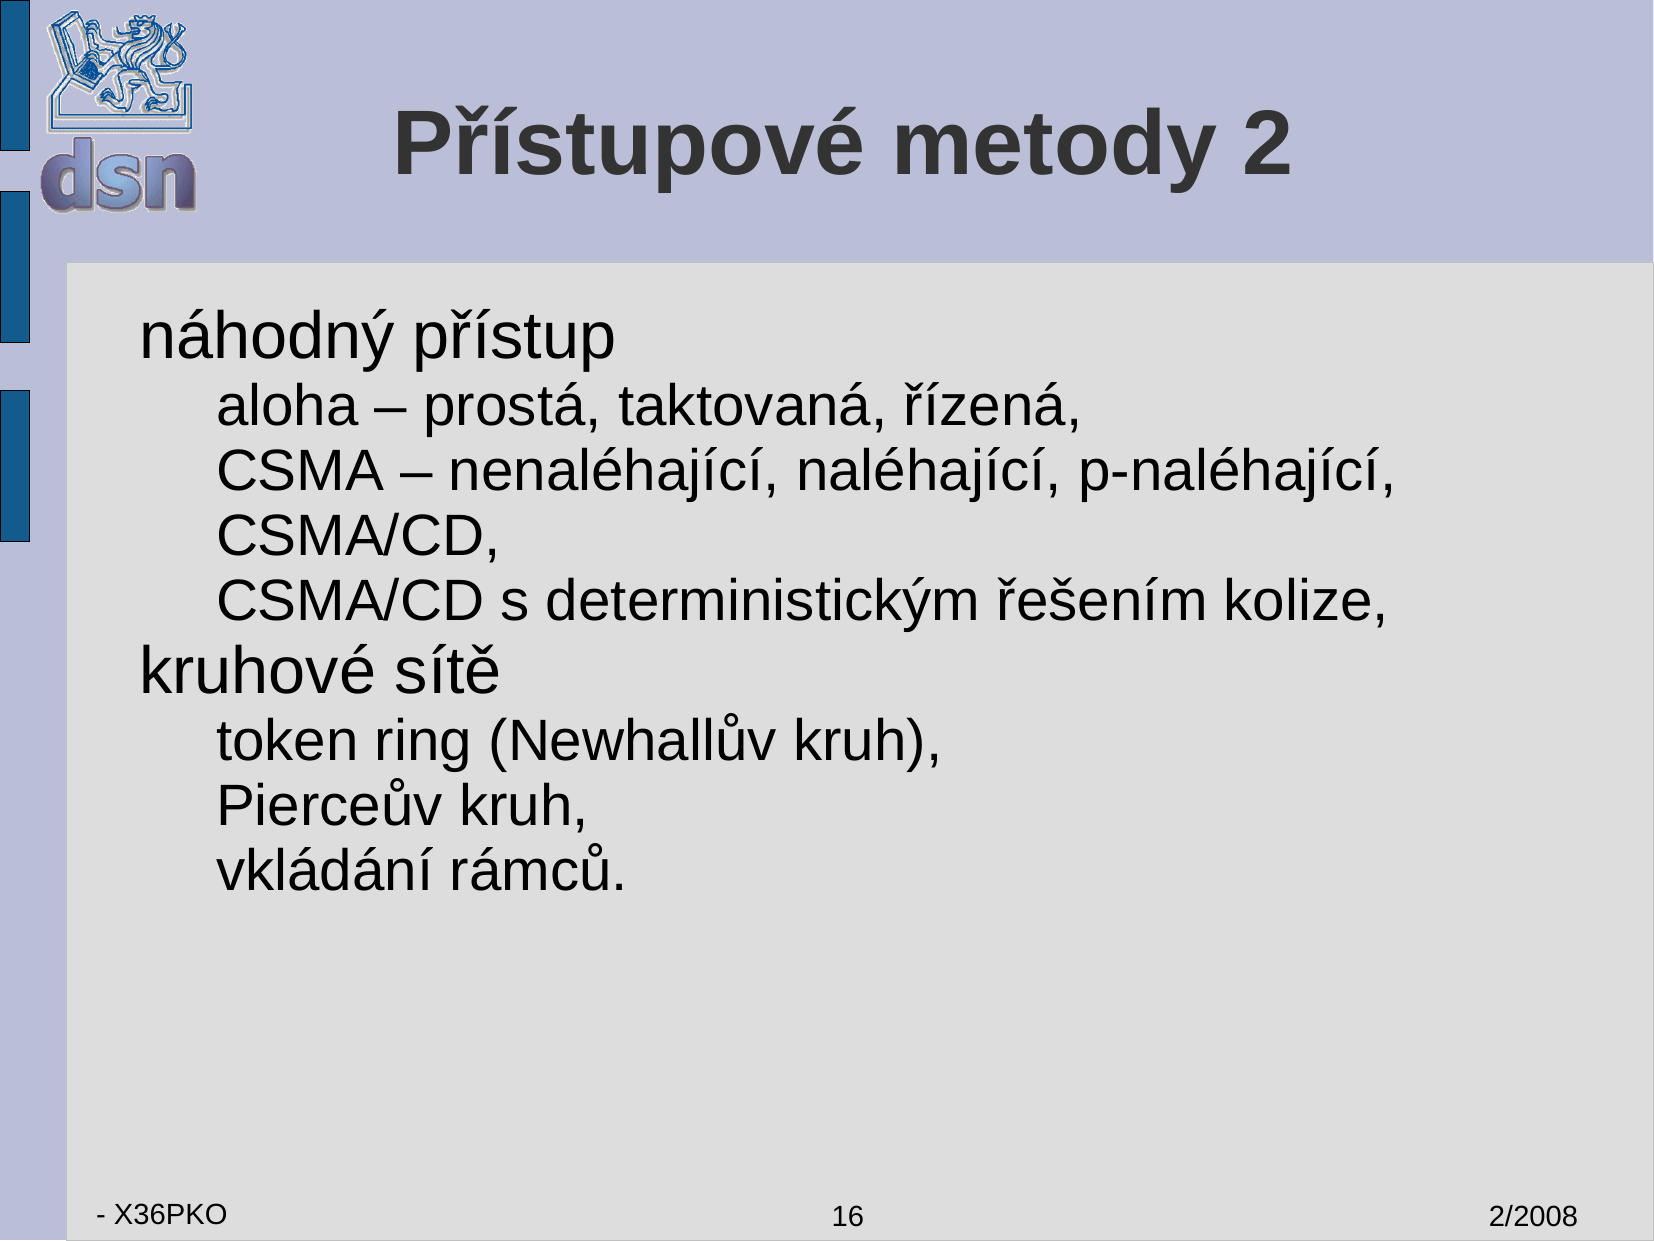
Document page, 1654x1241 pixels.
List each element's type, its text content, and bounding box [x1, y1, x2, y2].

list náhodný přístup aloha – prostá, taktovaná, řízená, CSMA – nenaléhající, naléhající, p-naléhající, CSMA/CD, CSMA/CD s deterministickým řešením kolize, kruhové sítě token ring (Newhallův kruh), Pierceův kruh, vkládání rámců. [121, 297, 1534, 1111]
title Přístupové metody 2 [210, 46, 1478, 239]
picture [10, 10, 223, 230]
